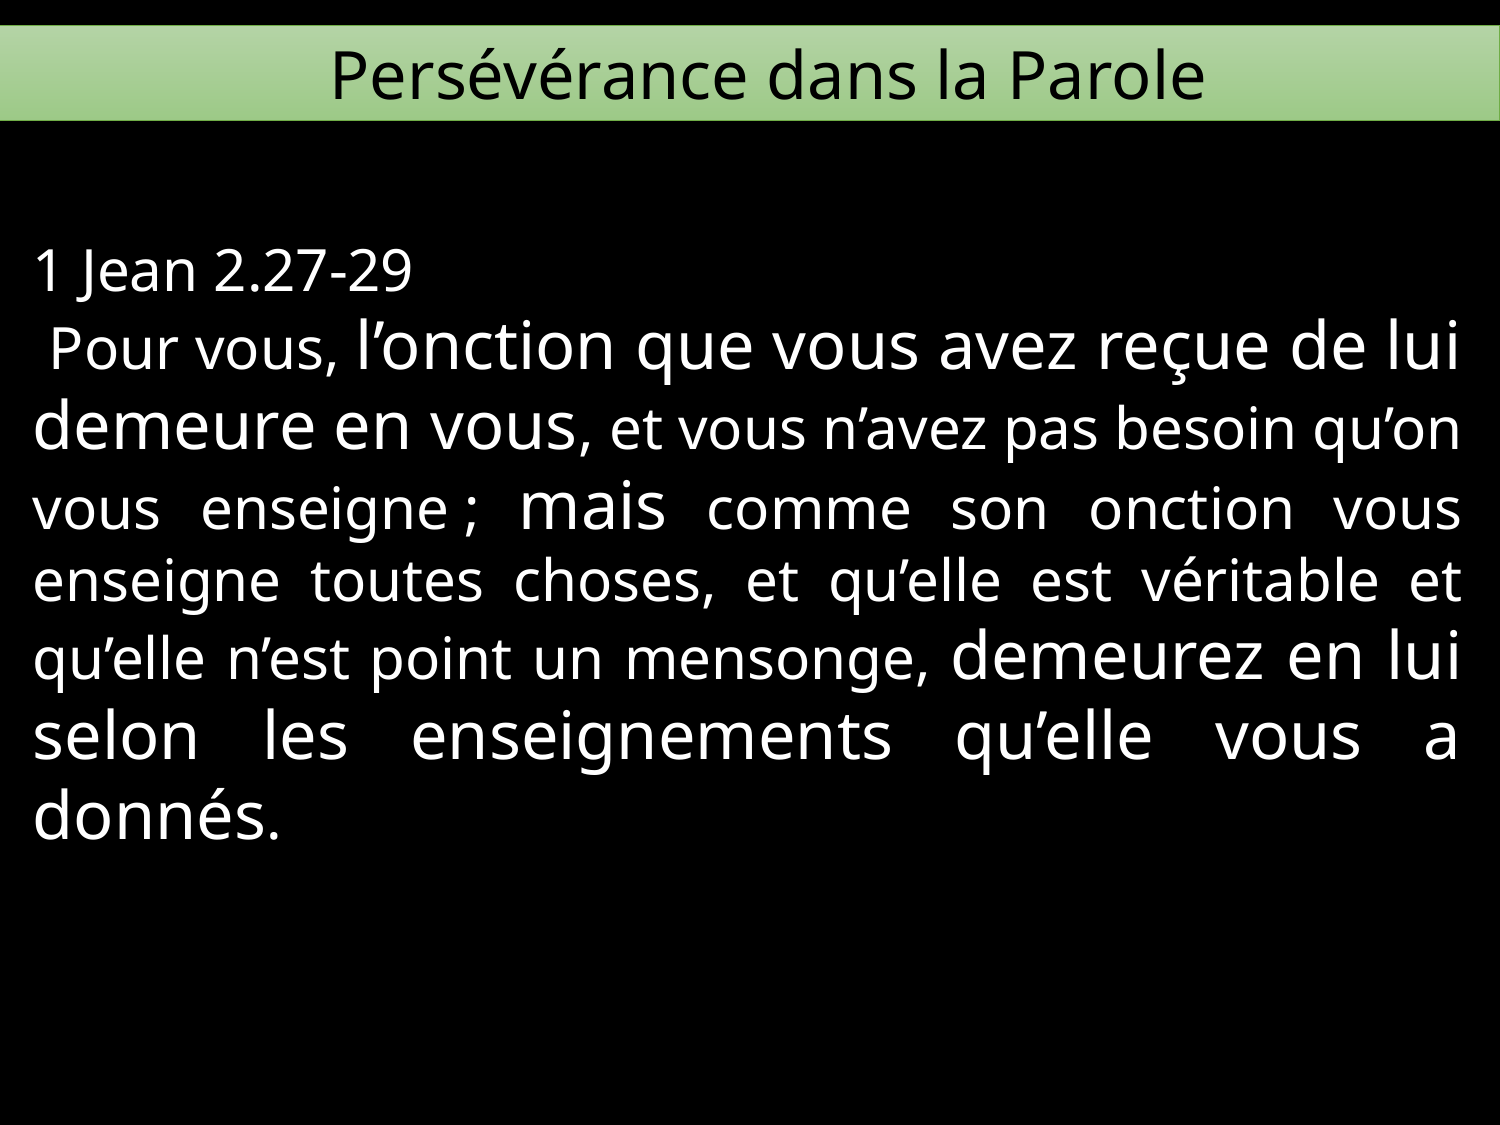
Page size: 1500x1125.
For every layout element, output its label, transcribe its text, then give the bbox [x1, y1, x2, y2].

text_box Persévérance dans la Parole [0, 25, 1500, 121]
text_box 1 Jean 2.27-29 Pour vous, l’onction que vous avez reçue de lui demeure en vous, et vous n’avez pas besoin qu’on vous enseigne ; mais comme son onction vous enseigne toutes choses, et qu’elle est véritable et qu’elle n’est point un mensonge, demeurez en lui selon les enseignements qu’elle vous a donnés. [17, 225, 1478, 861]
